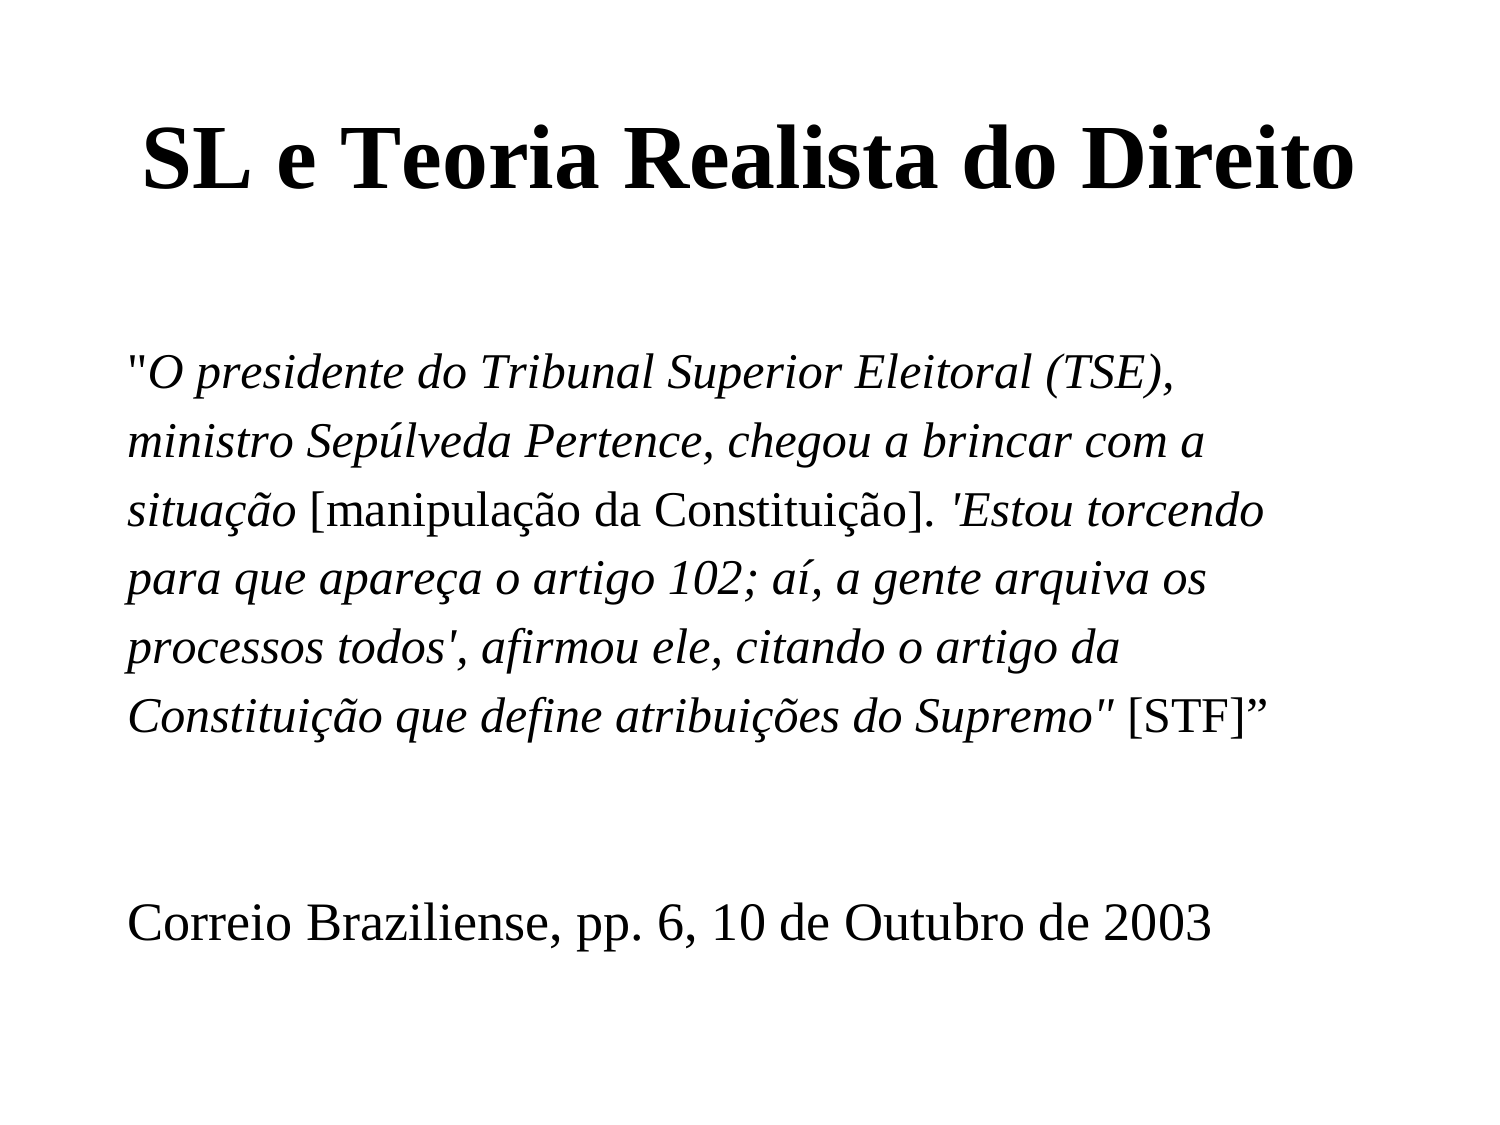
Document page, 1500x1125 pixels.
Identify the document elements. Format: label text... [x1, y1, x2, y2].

text_box "O presidente do Tribunal Superior Eleitoral (TSE), ministro Sepúlveda Pertence, chegou a brincar com a situação [manipulação da Constituição]. 'Estou torcendo para que apareça o artigo 102; aí, a gente arquiva os processos todos', afirmou ele, citando o artigo da Constituição que define atribuições do Supremo" [STF]” Correio Braziliense, pp. 6, 10 de Outubro de 2003 [127, 329, 1300, 978]
title SL e Teoria Realista do Direito [58, 87, 1443, 222]
